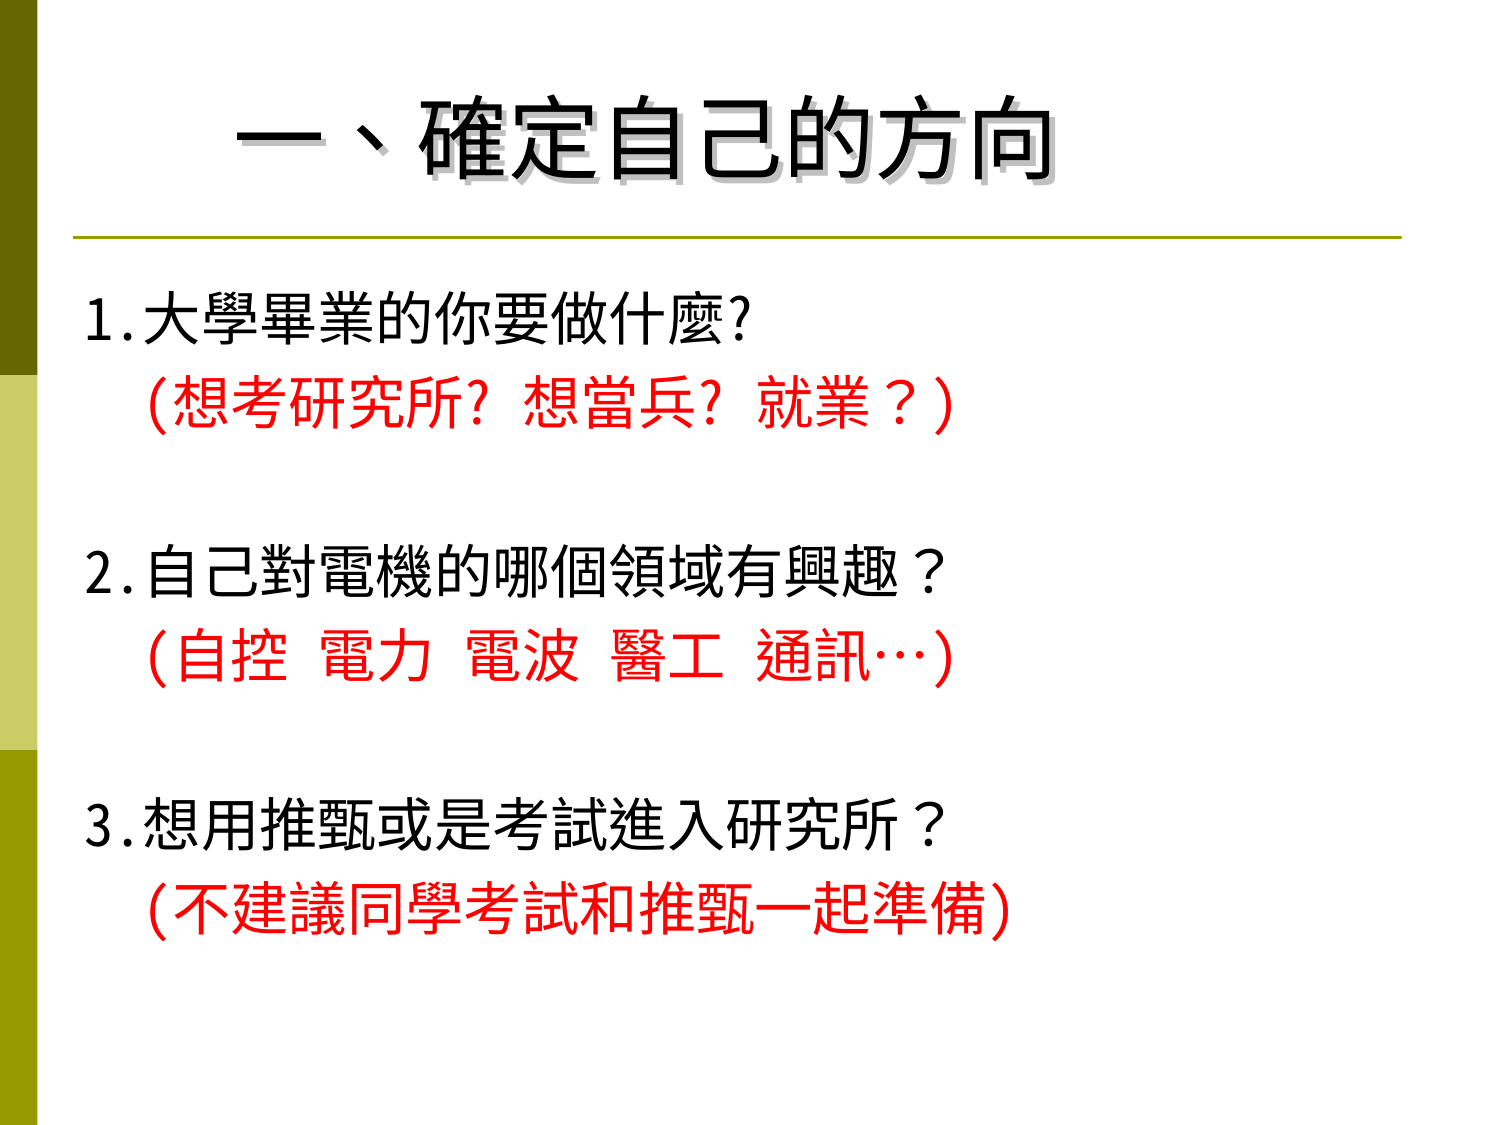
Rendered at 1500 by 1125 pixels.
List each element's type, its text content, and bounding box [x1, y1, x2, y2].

text_box 1.大學畢業的你要做什麼? (想考研究所? 想當兵? 就業？) 2.自己對電機的哪個領域有興趣？ (自控 電力 電波 醫工 通訊…) 3.想用推甄或是考試進入研究所？ (不建議同學考試和推甄一起準備) [76, 267, 1235, 1010]
text_box 一、確定自己的方向 [225, 66, 1067, 206]
